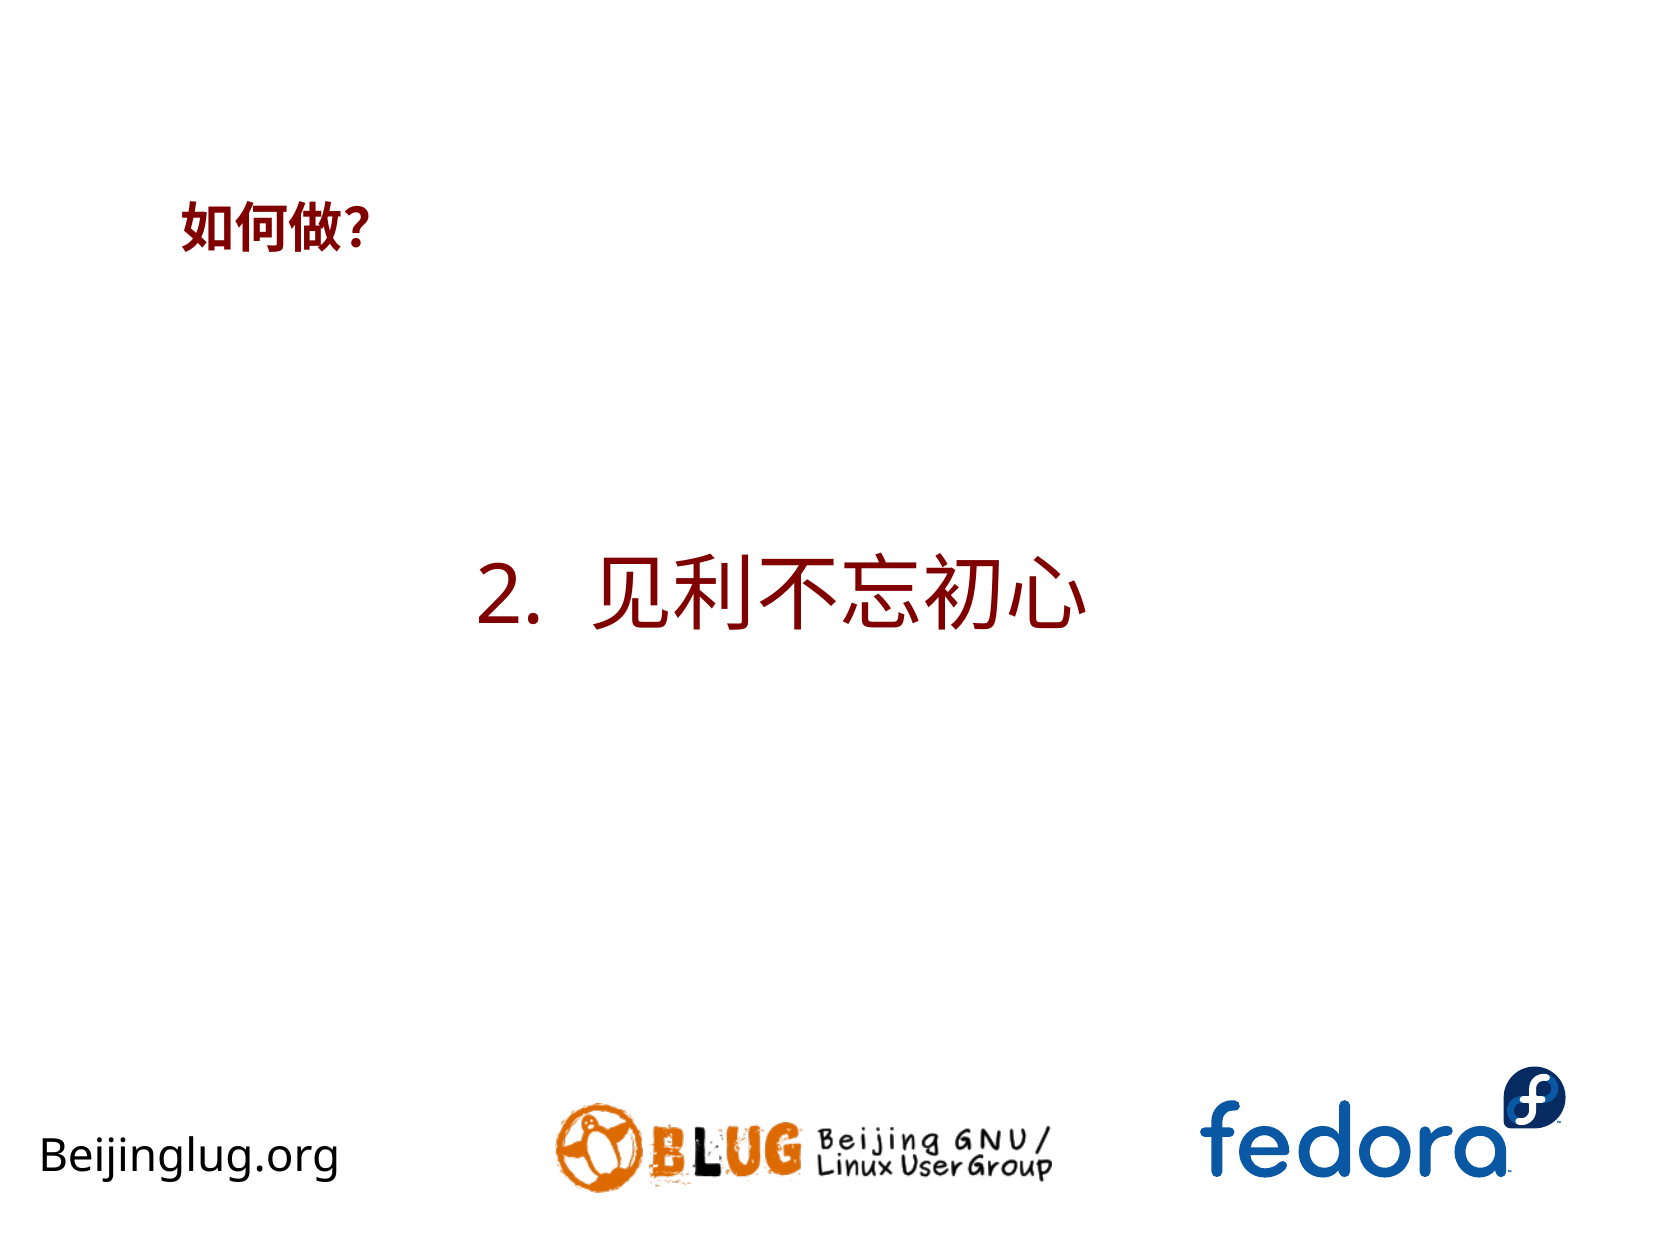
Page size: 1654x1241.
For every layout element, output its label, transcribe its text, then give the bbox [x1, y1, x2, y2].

picture [555, 1103, 1052, 1193]
text_box 如何做？ [165, 177, 422, 266]
text_box 2. 见利不忘初心 [460, 519, 1349, 658]
